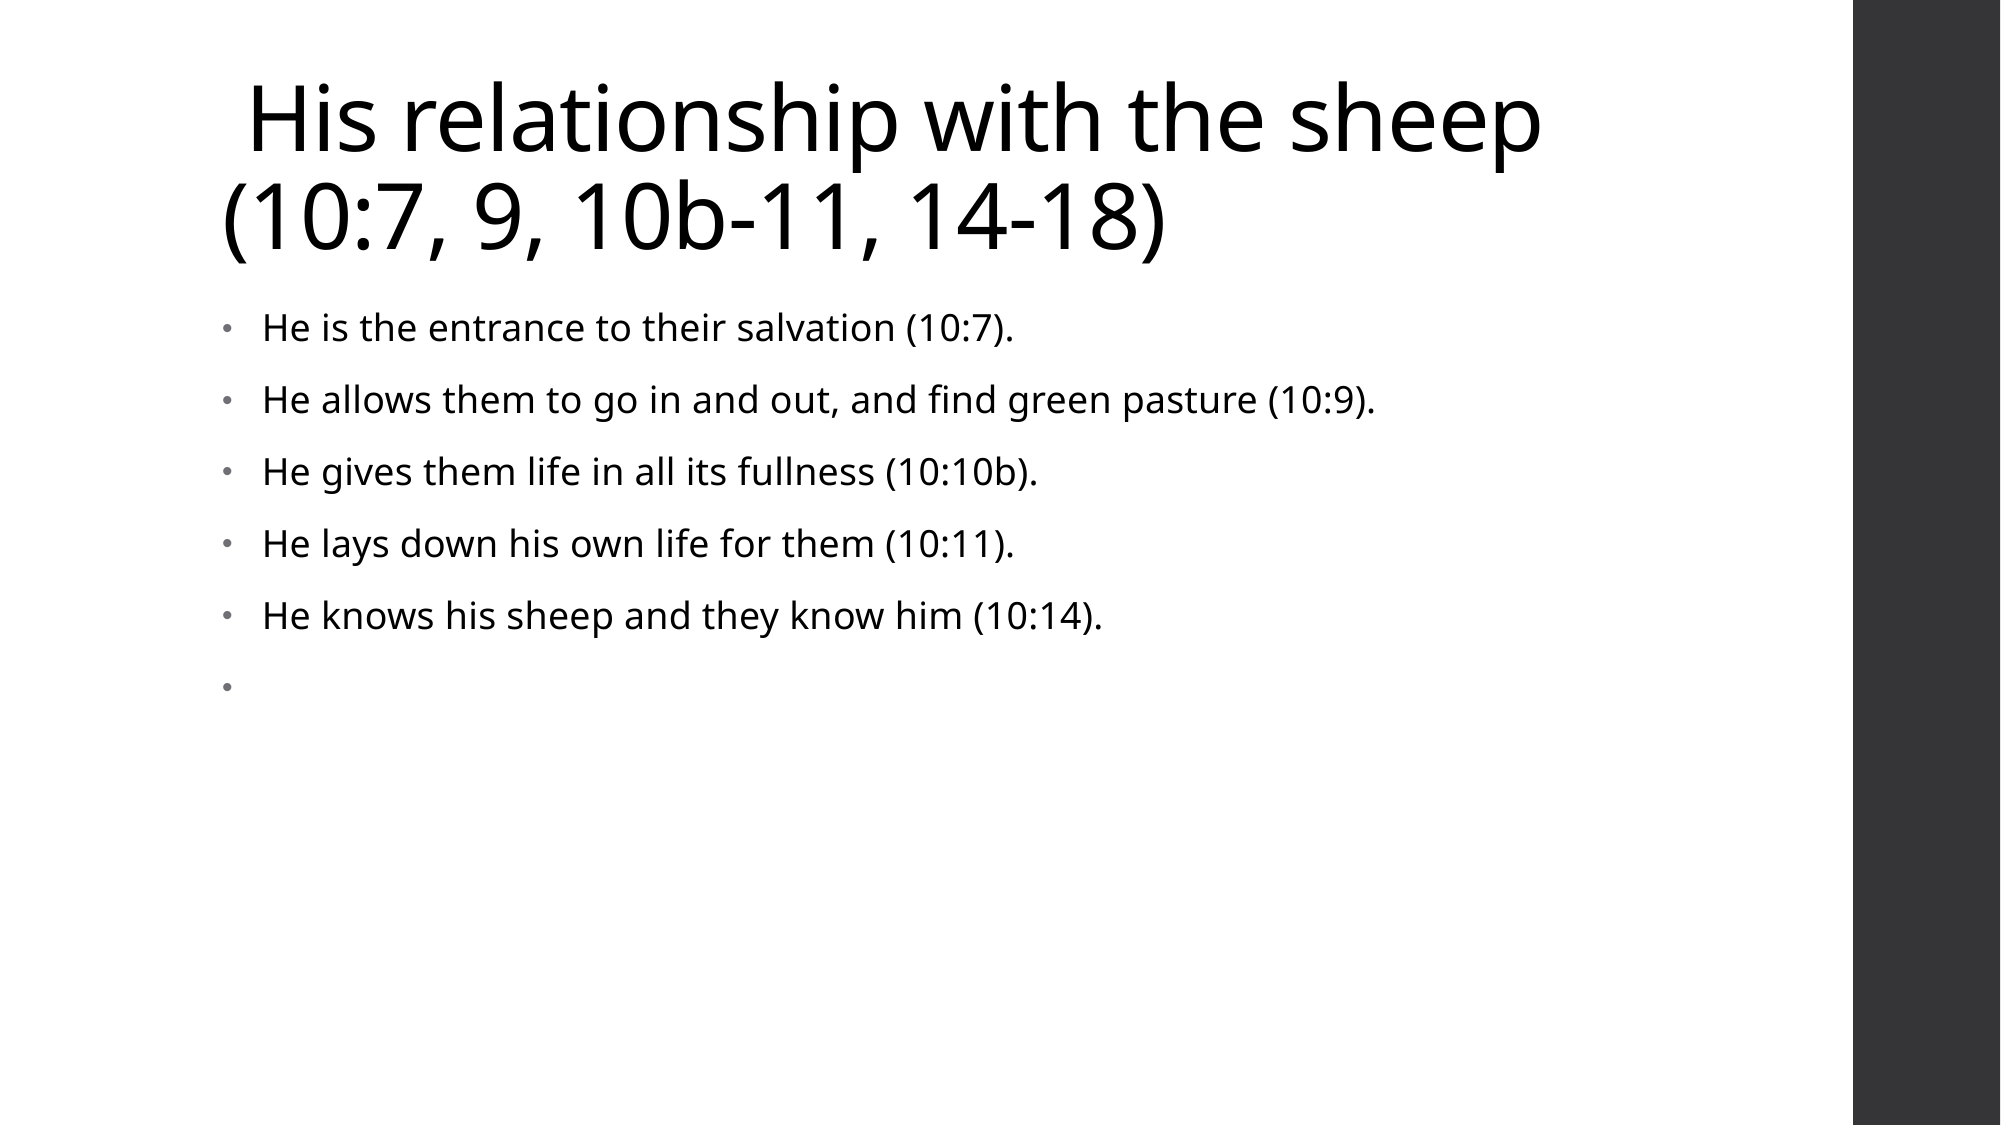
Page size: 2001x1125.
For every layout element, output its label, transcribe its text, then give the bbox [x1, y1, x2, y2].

title His relationship with the sheep (10:7, 9, 10b-11, 14-18) [206, 60, 1797, 278]
list He is the entrance to their salvation (10:7). He allows them to go in and out, and find green pasture (10:9). He gives them life in all its fullness (10:10b). He lays down his own life for them (10:11). He knows his sheep and they know him (10:14). [206, 299, 1617, 1014]
